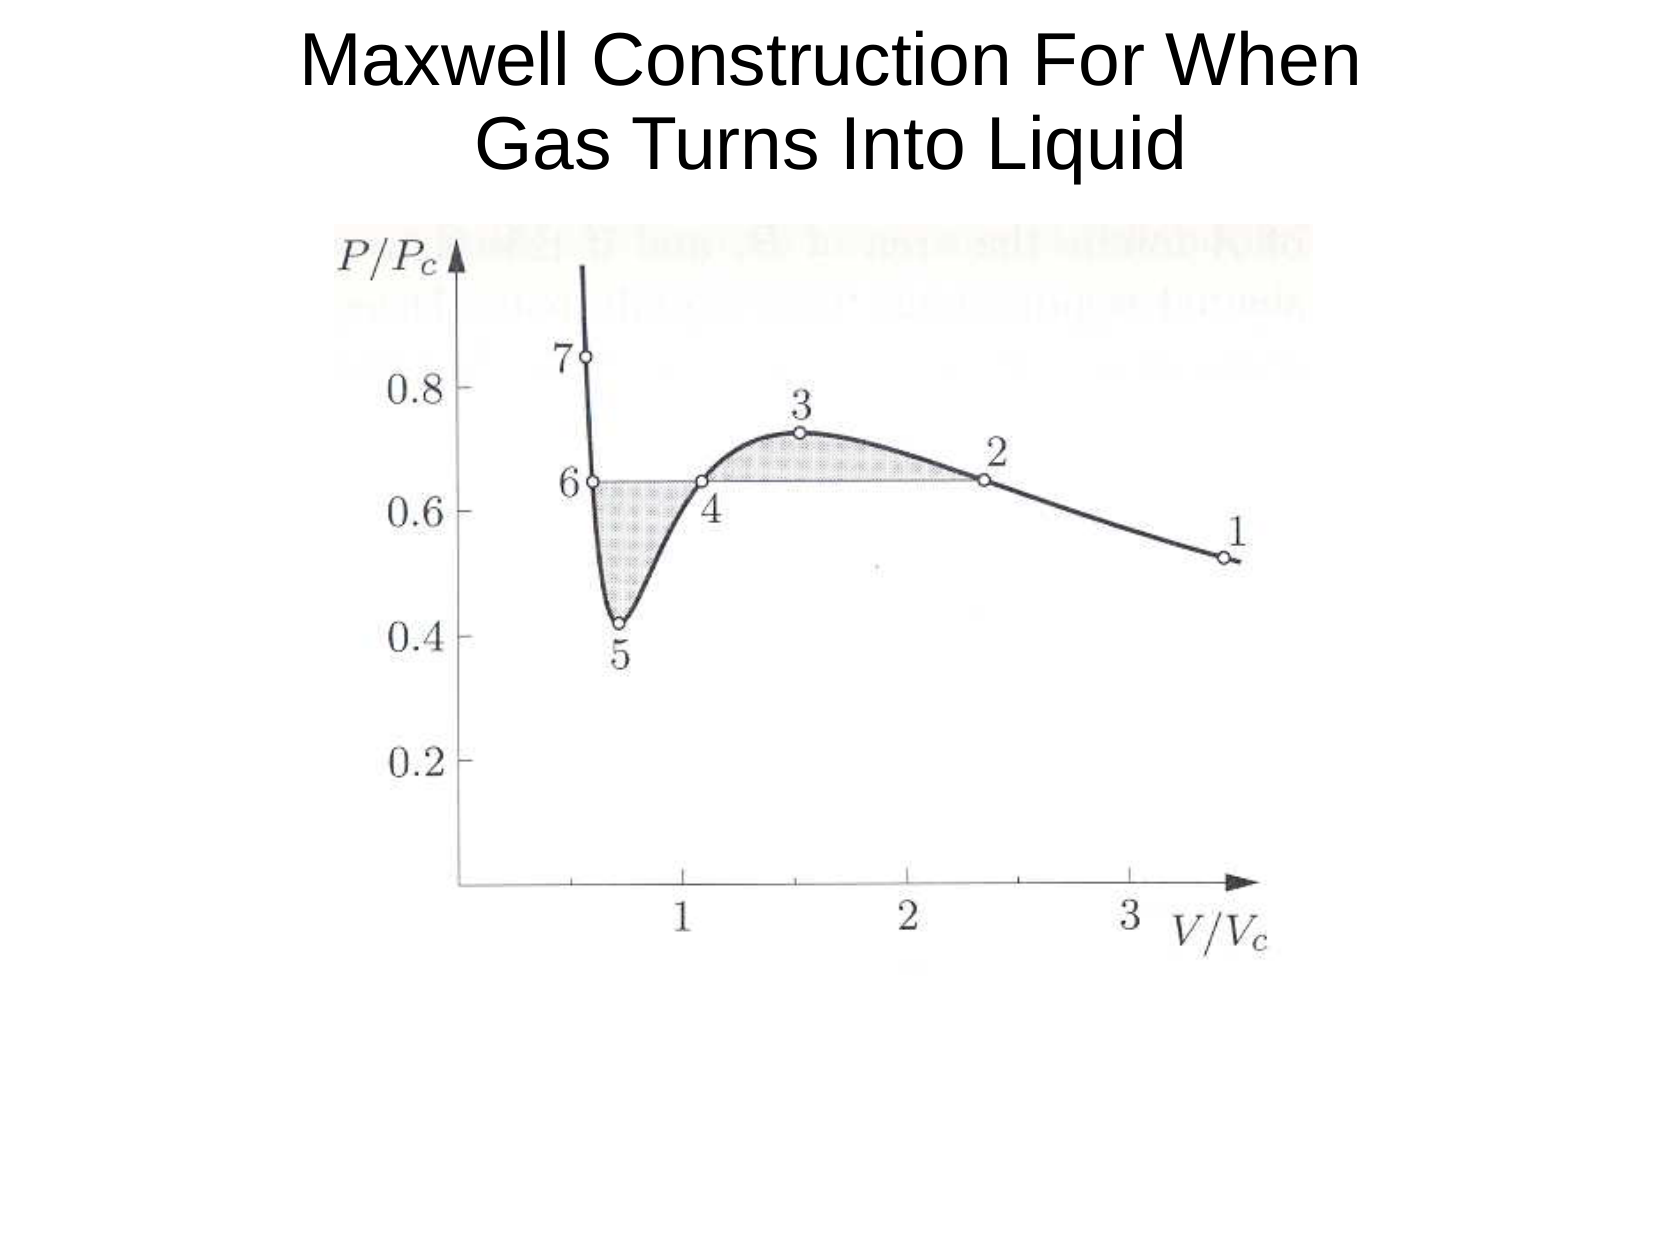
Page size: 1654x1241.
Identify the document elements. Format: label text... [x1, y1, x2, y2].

title Maxwell Construction For When Gas Turns Into Liquid [86, 15, 1576, 188]
picture [334, 224, 1313, 976]
